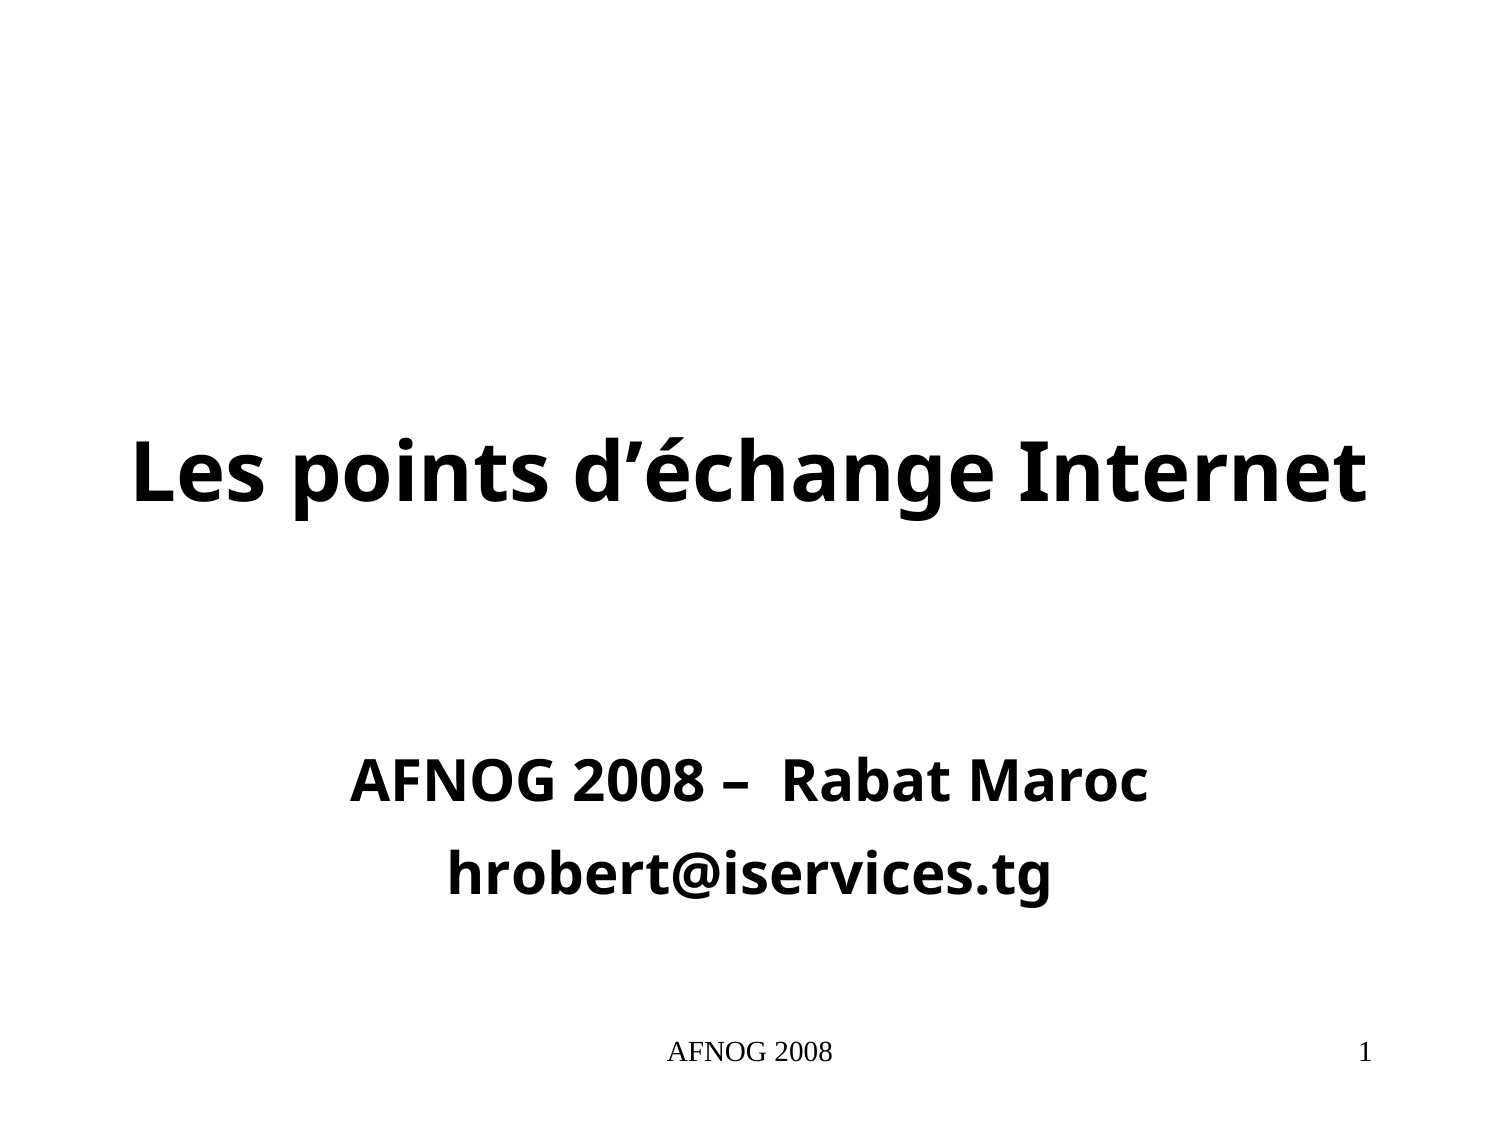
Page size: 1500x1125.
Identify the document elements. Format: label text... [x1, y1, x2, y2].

title Les points d’échange Internet [112, 374, 1388, 563]
text_box AFNOG 2008 – Rabat Maroc hrobert@iservices.tg [225, 637, 1276, 926]
text_box 20 [1074, 1025, 1388, 1101]
text_box AFNOG 2008 [512, 1025, 988, 1101]
